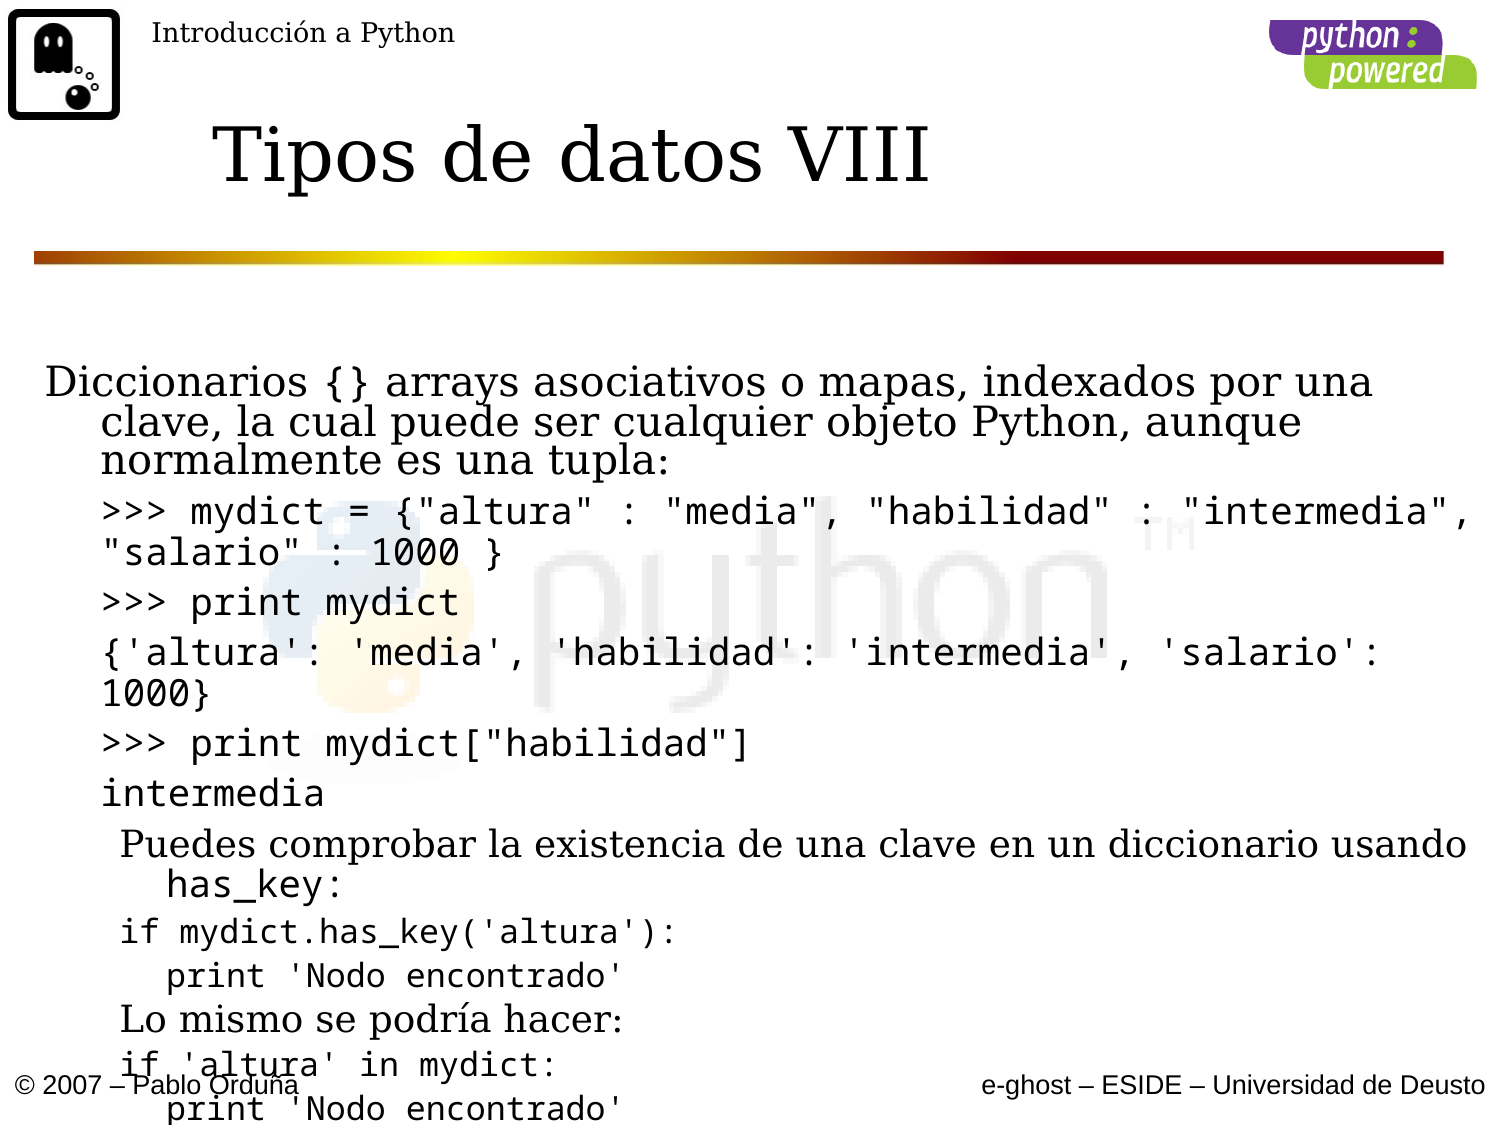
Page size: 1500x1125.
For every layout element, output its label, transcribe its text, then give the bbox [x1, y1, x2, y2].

picture [34, 251, 1447, 266]
list Diccionarios {} arrays asociativos o mapas, indexados por una clave, la cual puede ser cualquier objeto Python, aunque normalmente es una tupla: >>> mydict = {"altura" : "media", "habilidad" : "intermedia", "salario" : 1000 } >>> print mydict {'altura': 'media', 'habilidad': 'intermedia', 'salario': 1000} >>> print mydict["habilidad"] intermedia Puedes comprobar la existencia de una clave en un diccionario usando has_key: if mydict.has_key('altura'): print 'Nodo encontrado' Lo mismo se podría hacer: if 'altura' in mydict: print 'Nodo encontrado' [29, 352, 1489, 1063]
title Tipos de datos VIII [198, 0, 1477, 207]
picture [5, 7, 125, 124]
